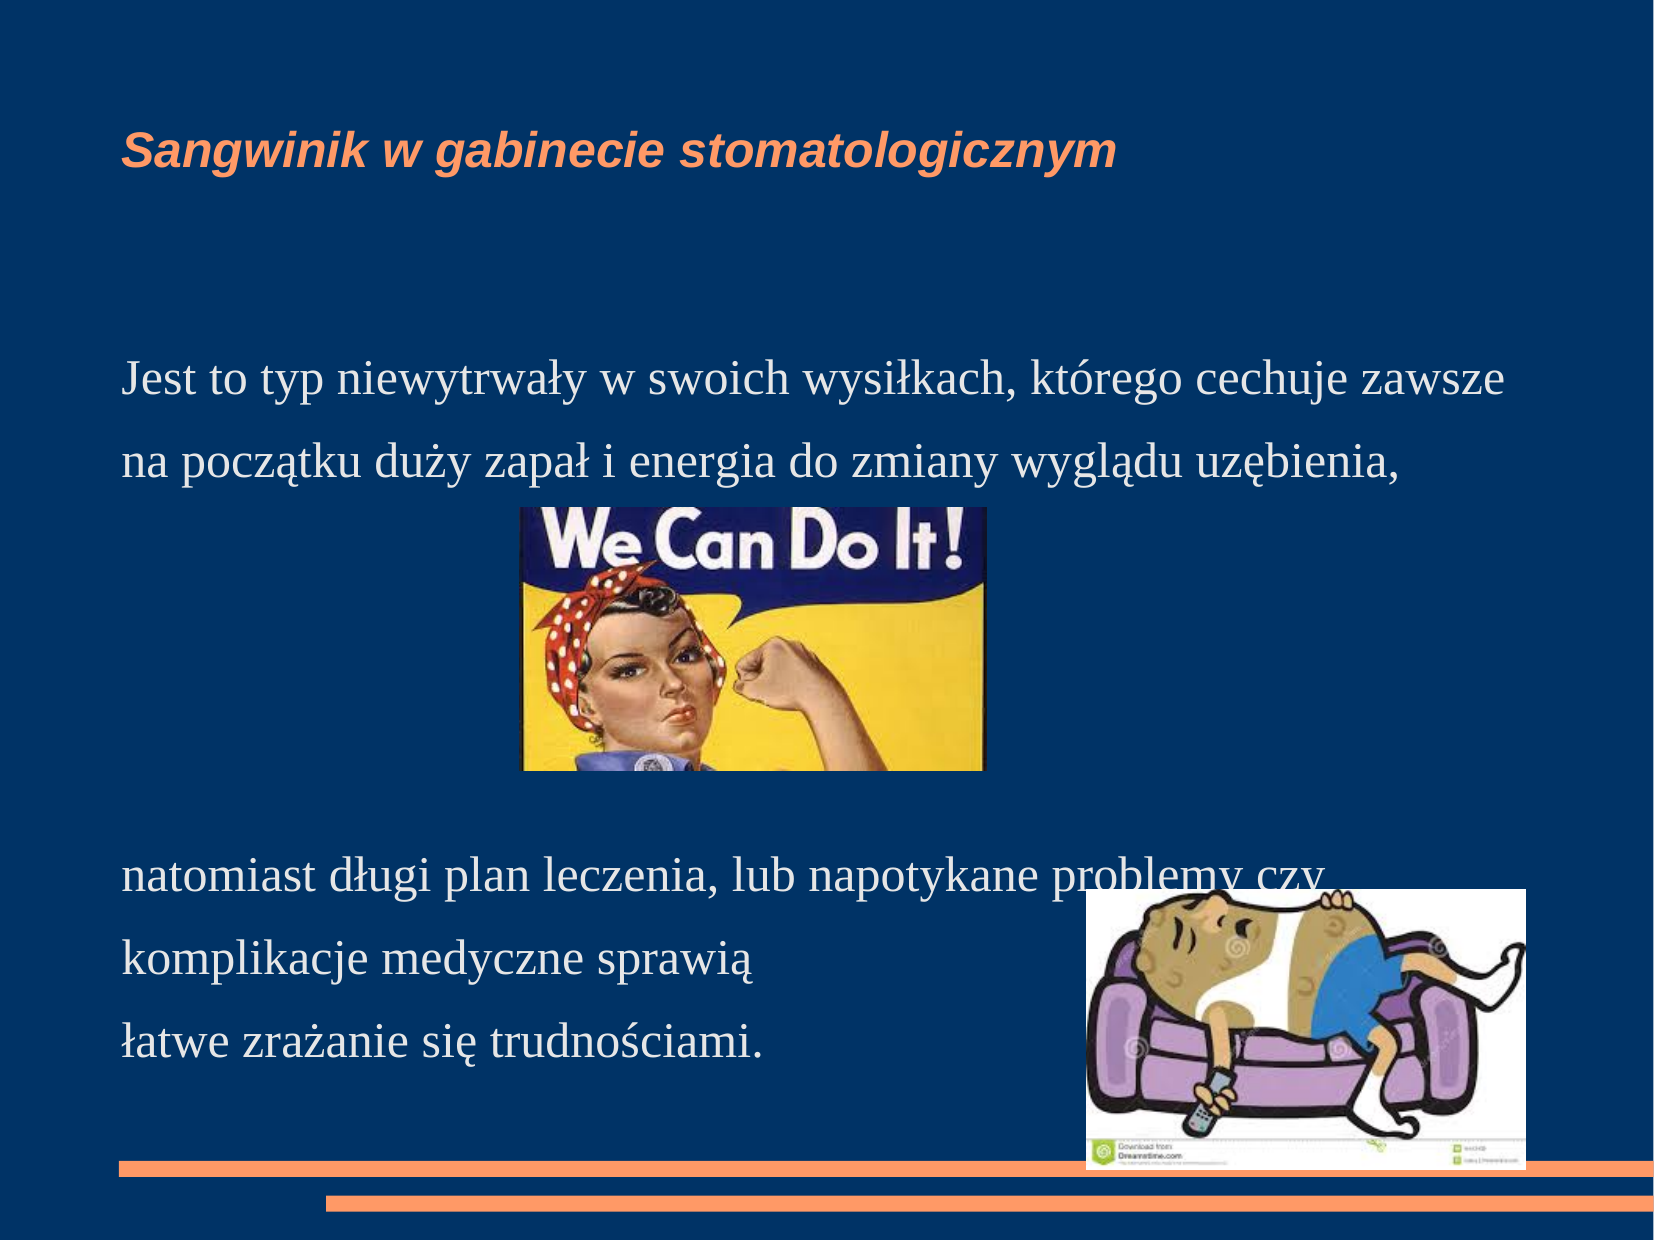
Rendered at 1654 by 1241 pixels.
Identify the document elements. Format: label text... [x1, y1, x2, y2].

title Sangwinik w gabinecie stomatologicznym [121, 46, 1534, 254]
picture [519, 507, 987, 771]
picture [1086, 889, 1526, 1170]
list Jest to typ niewytrwały w swoich wysiłkach, którego cechuje zawsze na początku duży zapał i energia do zmiany wyglądu uzębienia, natomiast długi plan leczenia, lub napotykane problemy czy komplikacje medyczne sprawią łatwe zrażanie się trudnościami. [121, 322, 1561, 1132]
